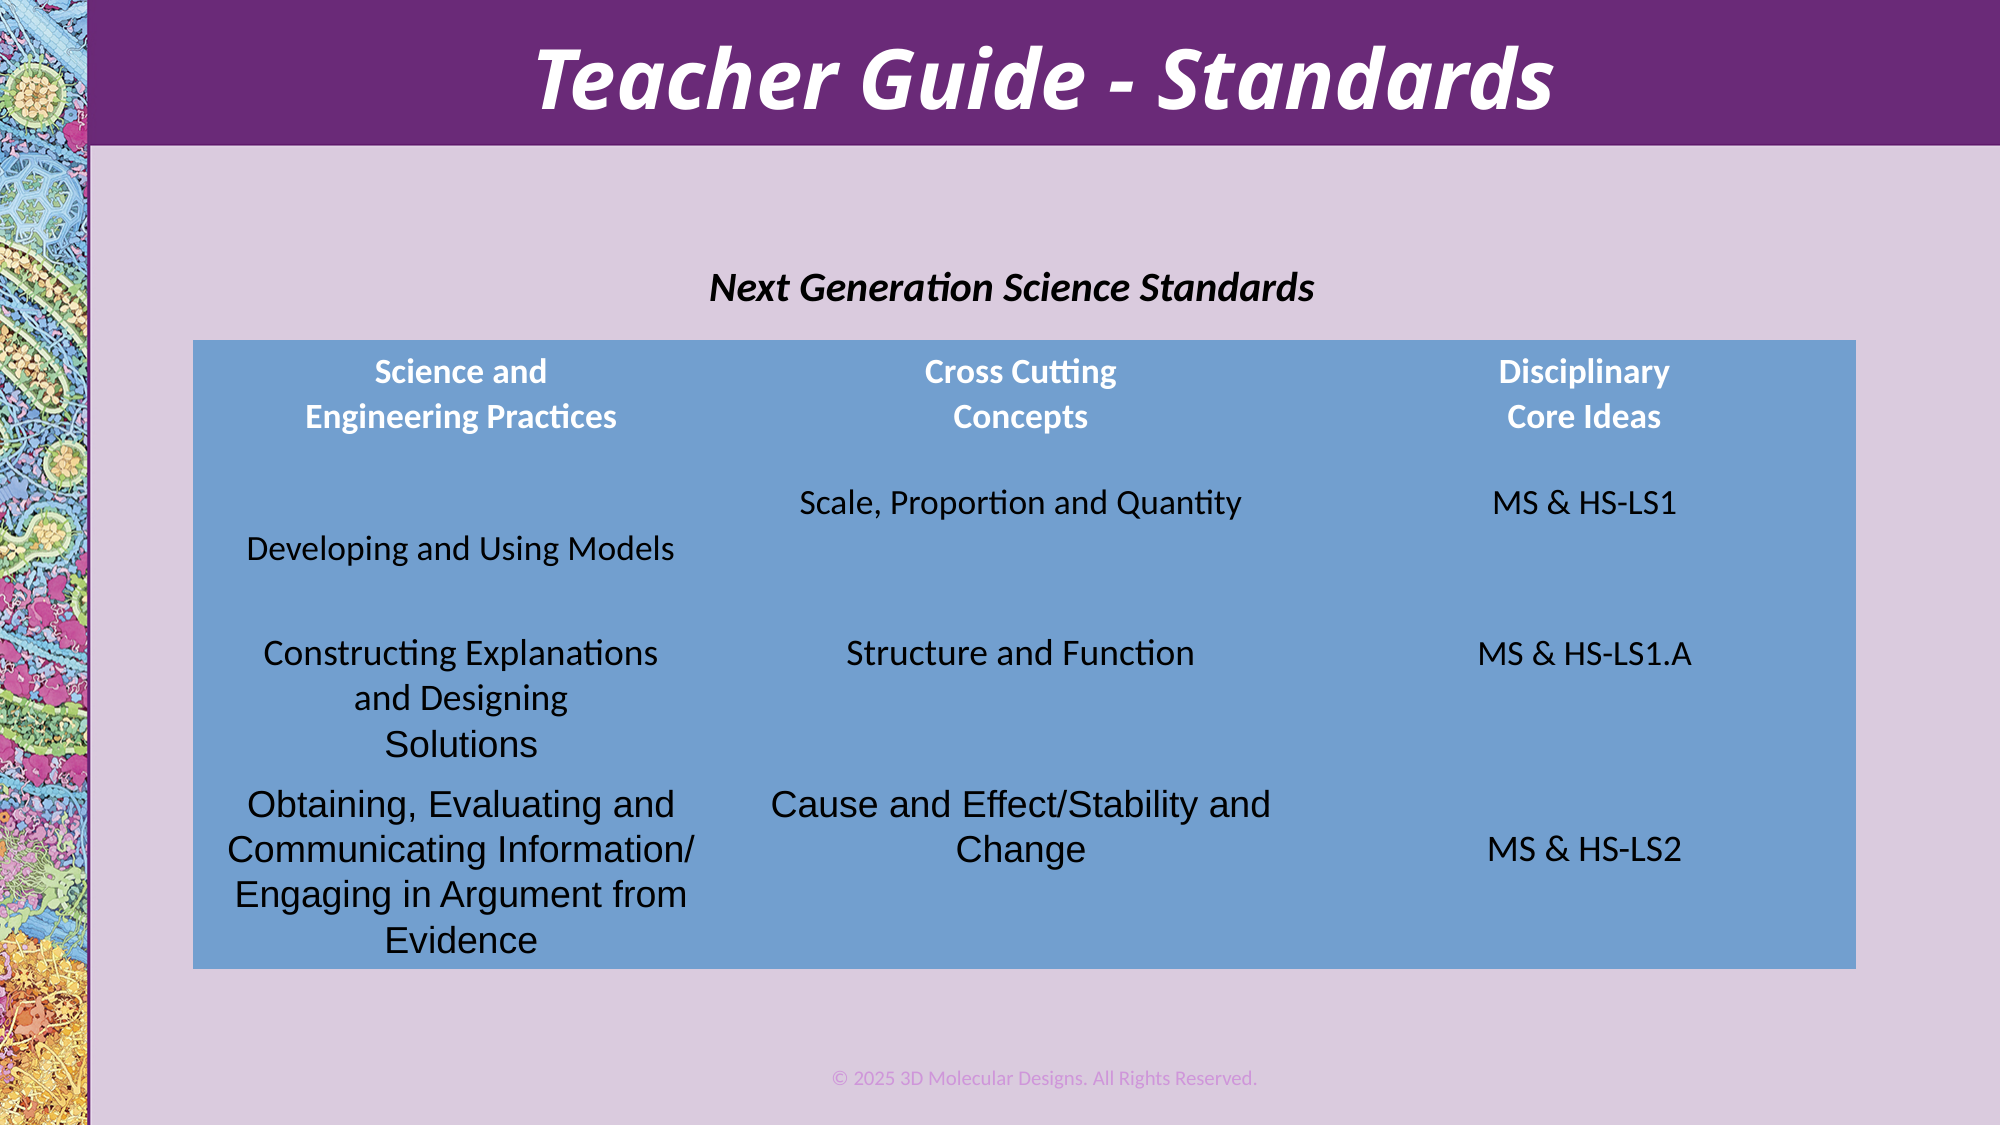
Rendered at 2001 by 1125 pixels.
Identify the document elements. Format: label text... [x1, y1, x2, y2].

table_cell MS & HS-LS1.A [1313, 622, 1856, 773]
table_cell Scale, Proportion and Quantity [729, 471, 1313, 622]
table_header Cross Cutting​ Concepts​ [729, 340, 1313, 471]
table_cell Cause and Effect/Stability and Change [729, 773, 1313, 969]
table_header Science and​ Engineering Practices​ [193, 340, 729, 471]
table_cell MS & HS-LS2 [1313, 773, 1856, 969]
table_cell Developing and Using Models​ ​ [193, 471, 729, 622]
table_cell Obtaining, Evaluating and Communicating Information/ Engaging in Argument from Evidence [193, 773, 729, 969]
table_cell Constructing Explanations and Designing​ Solutions [193, 622, 729, 773]
title Teacher Guide - Standards [116, 29, 1973, 126]
table_cell MS & HS-LS1 [1313, 471, 1856, 622]
table_cell Structure and Function​ [729, 622, 1313, 773]
text_box Next Generation Science Standards [128, 249, 1896, 316]
table_header Disciplinary​ Core Ideas​ [1313, 340, 1856, 471]
